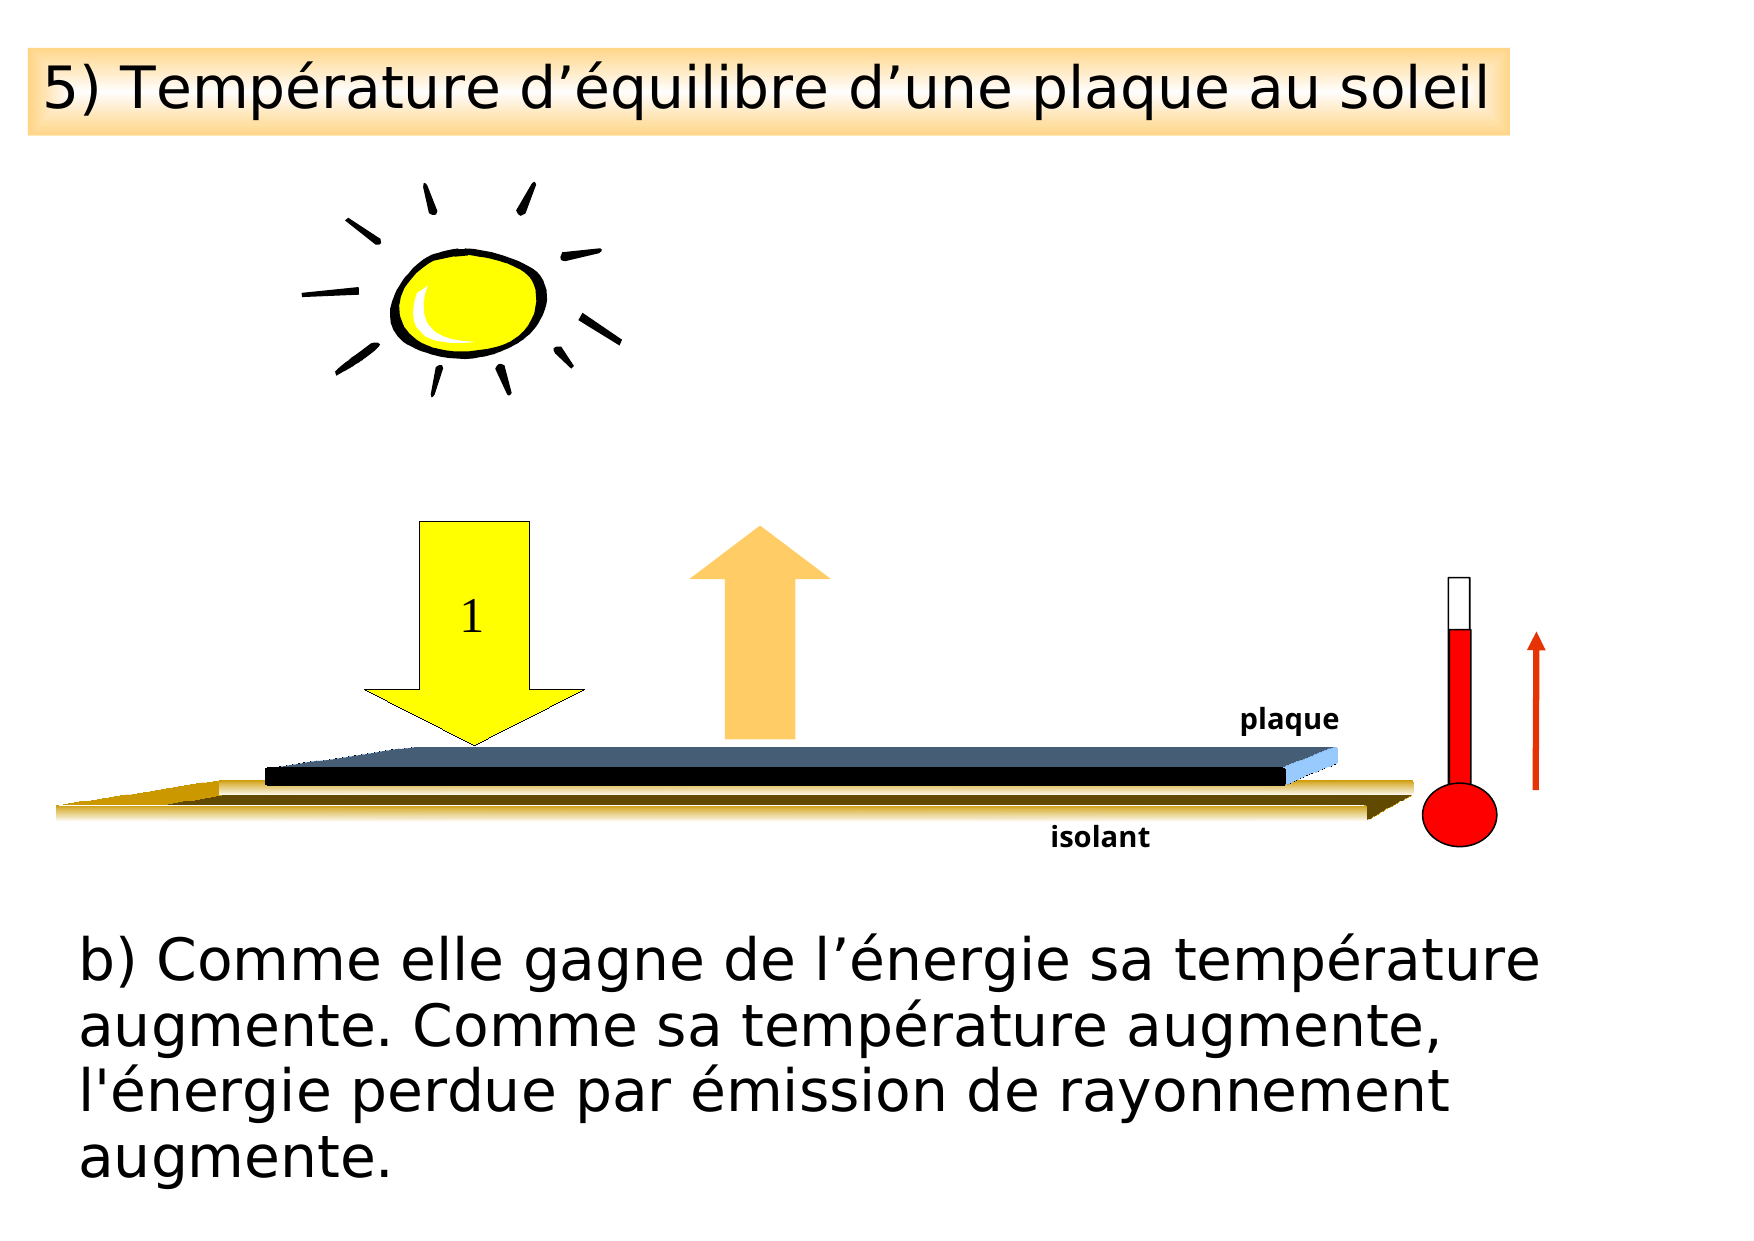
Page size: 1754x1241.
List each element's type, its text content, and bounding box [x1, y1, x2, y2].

text_box 1 [451, 587, 493, 652]
text_box [689, 525, 831, 740]
text_box isolant [1035, 808, 1288, 884]
picture [44, 737, 1429, 832]
text_box [1422, 766, 1497, 847]
text_box [27, 47, 1511, 136]
text_box [1448, 577, 1471, 690]
text_box [560, 248, 602, 262]
text_box [430, 365, 444, 398]
text_box b) Comme elle gagne de l’énergie sa température augmente. Comme sa température augmente, l'énergie perdue par émission de rayonnement augmente. [63, 920, 1615, 1209]
text_box [578, 312, 623, 346]
text_box plaque [1224, 690, 1477, 766]
text_box [553, 346, 574, 369]
text_box [364, 521, 585, 746]
text_box [301, 287, 360, 298]
text_box [423, 182, 438, 216]
text_box [335, 342, 381, 376]
text_box 5) Température d’équilibre d’une plaque au soleil [27, 47, 1510, 135]
text_box [495, 363, 512, 396]
text_box [390, 248, 548, 360]
text_box [345, 217, 382, 245]
text_box [516, 181, 537, 216]
